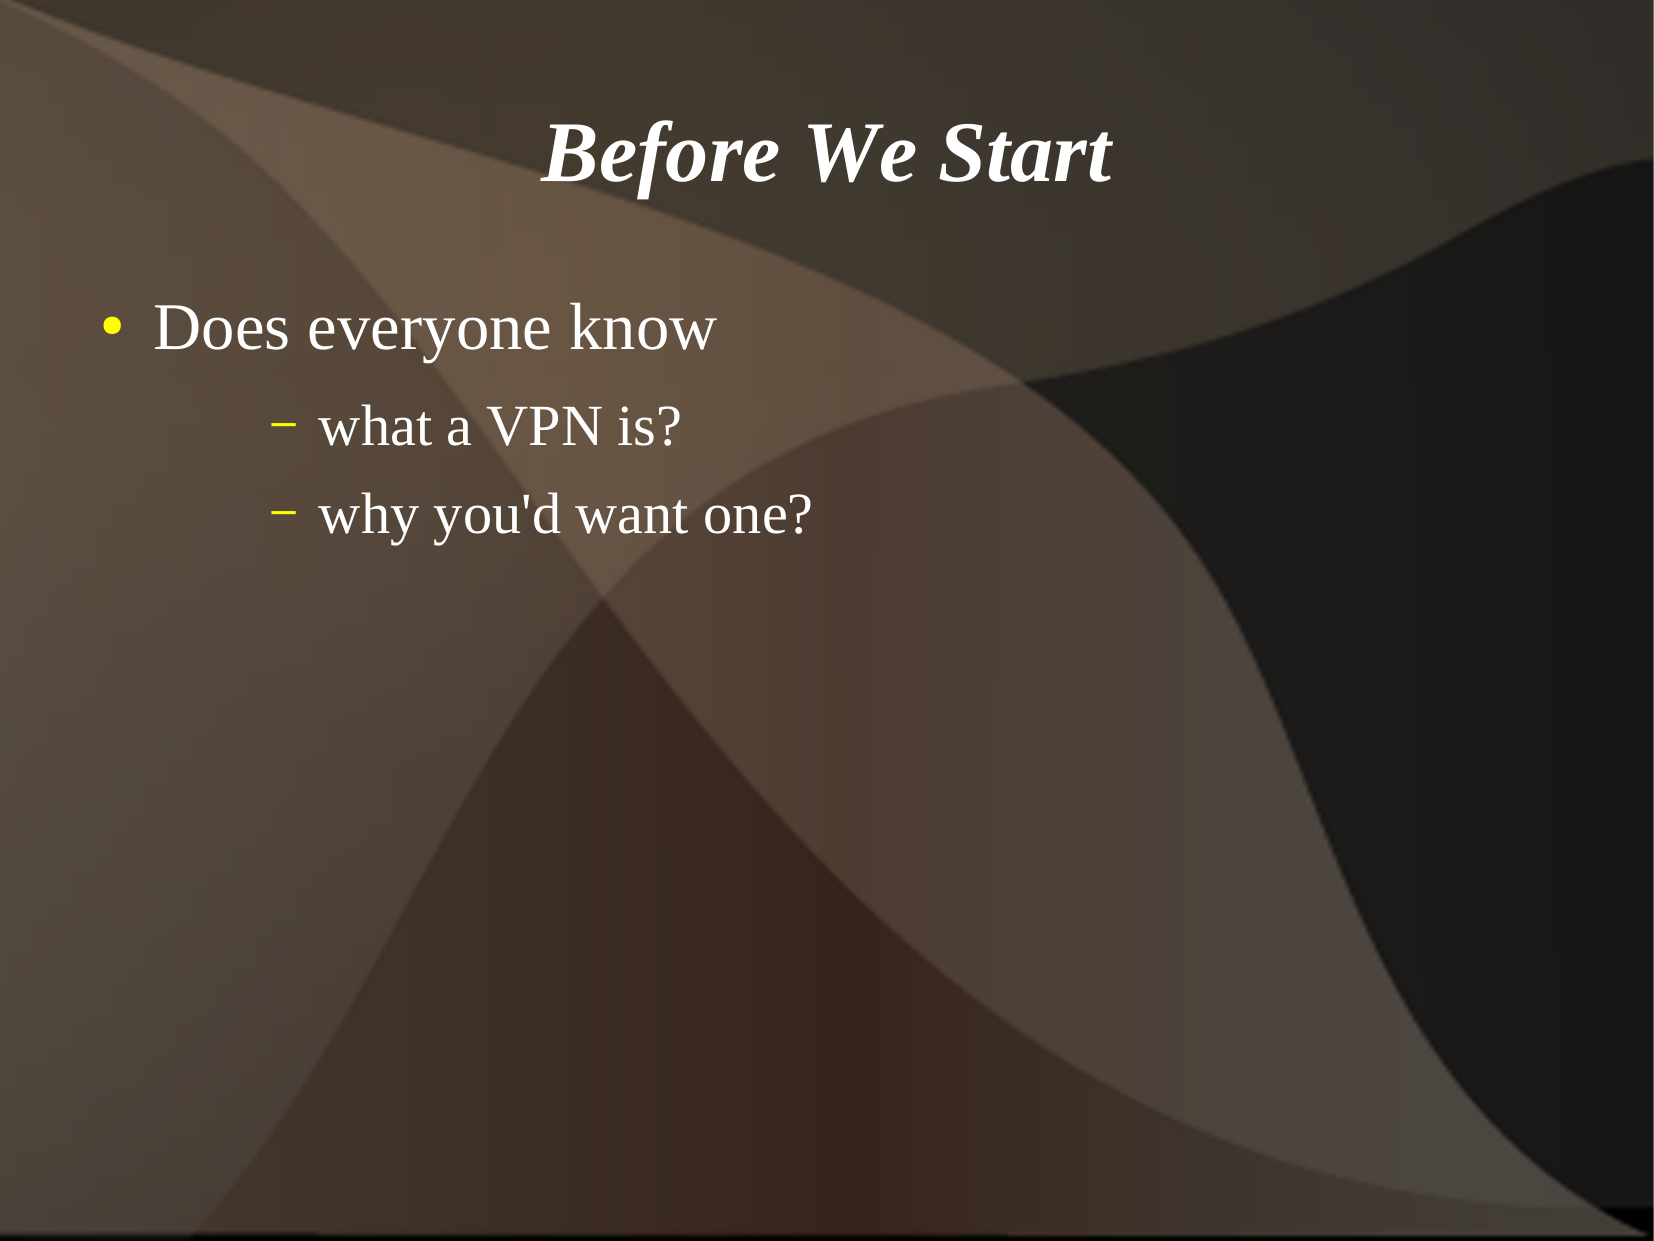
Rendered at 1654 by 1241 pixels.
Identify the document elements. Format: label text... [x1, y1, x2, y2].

title Before We Start [82, 49, 1571, 257]
list Does everyone know what a VPN is? why you'd want one? [82, 290, 1571, 1010]
picture [0, 0, 1654, 1241]
